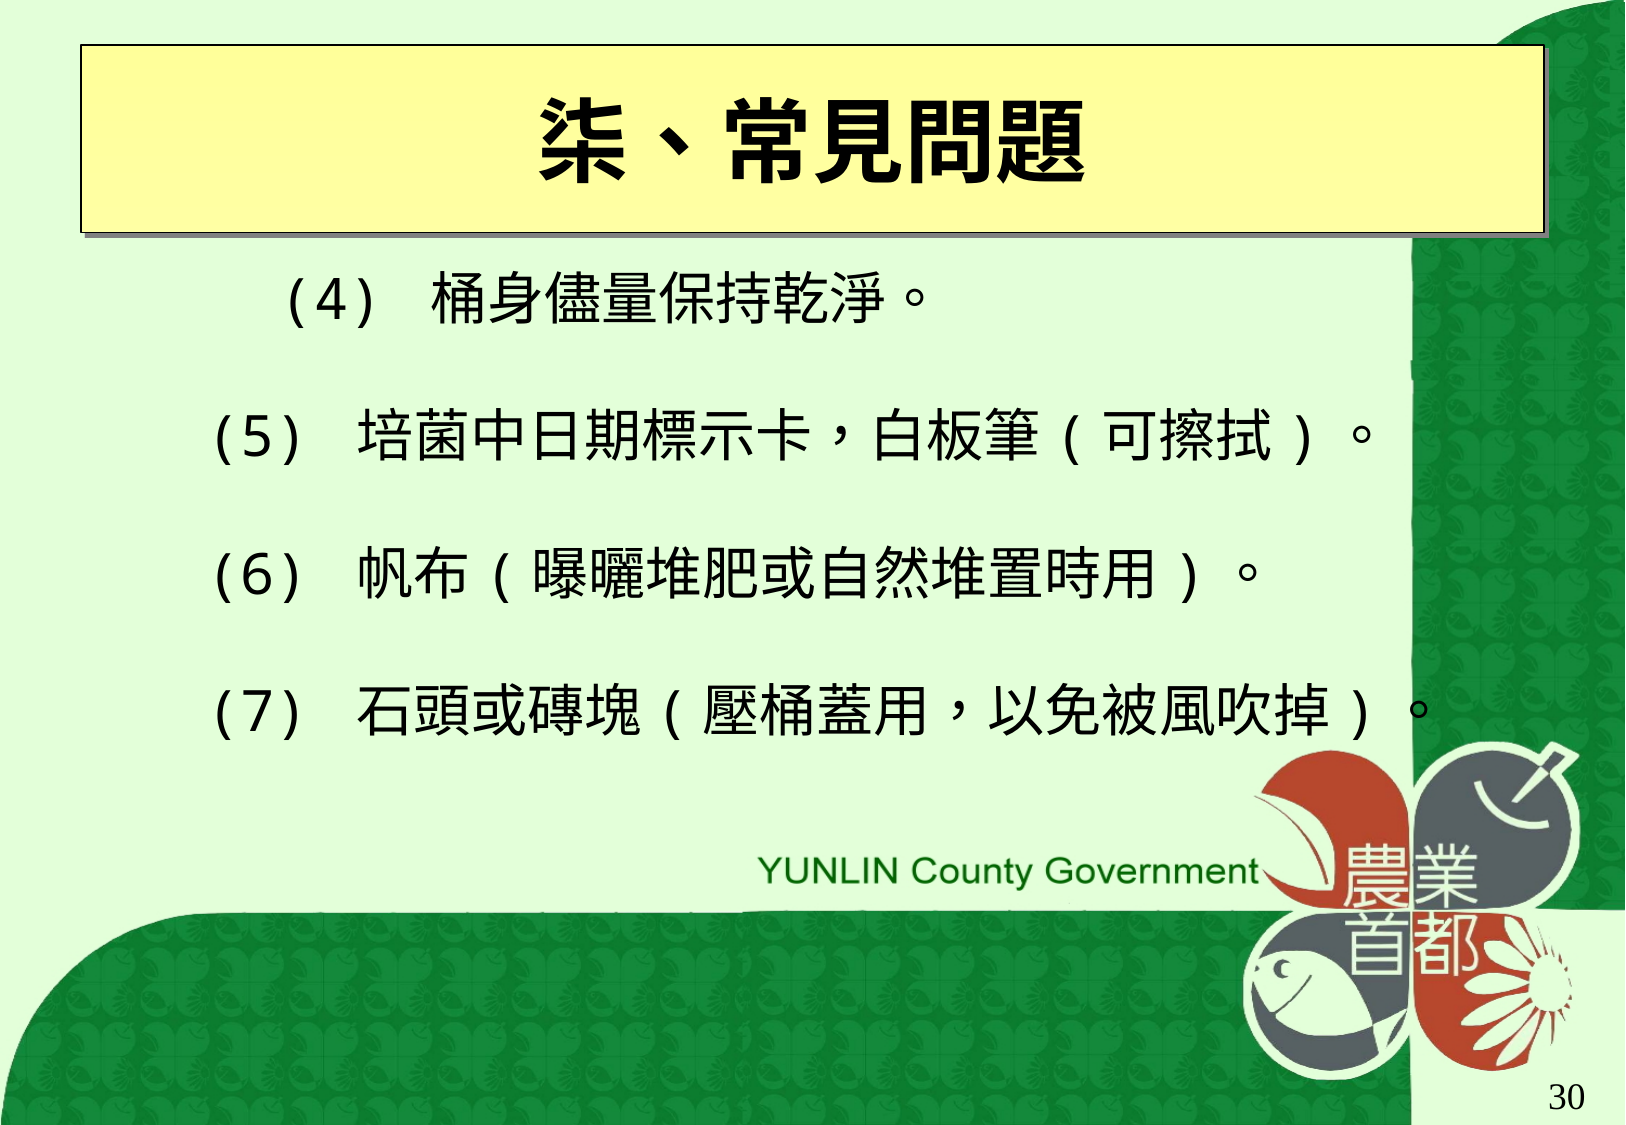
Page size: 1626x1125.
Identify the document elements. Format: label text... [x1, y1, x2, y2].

text_box 30 [1533, 1064, 1625, 1125]
list (4) 桶身儘量保持乾淨。 (5) 培菌中日期標示卡，白板筆(可擦拭)。 (6) 帆布(曝曬堆肥或自然堆置時用)。 (7) 石頭或磚塊(壓桶蓋用，以免被風吹掉)。 [81, 262, 1498, 870]
title 柒、常見問題 [81, 45, 1544, 233]
